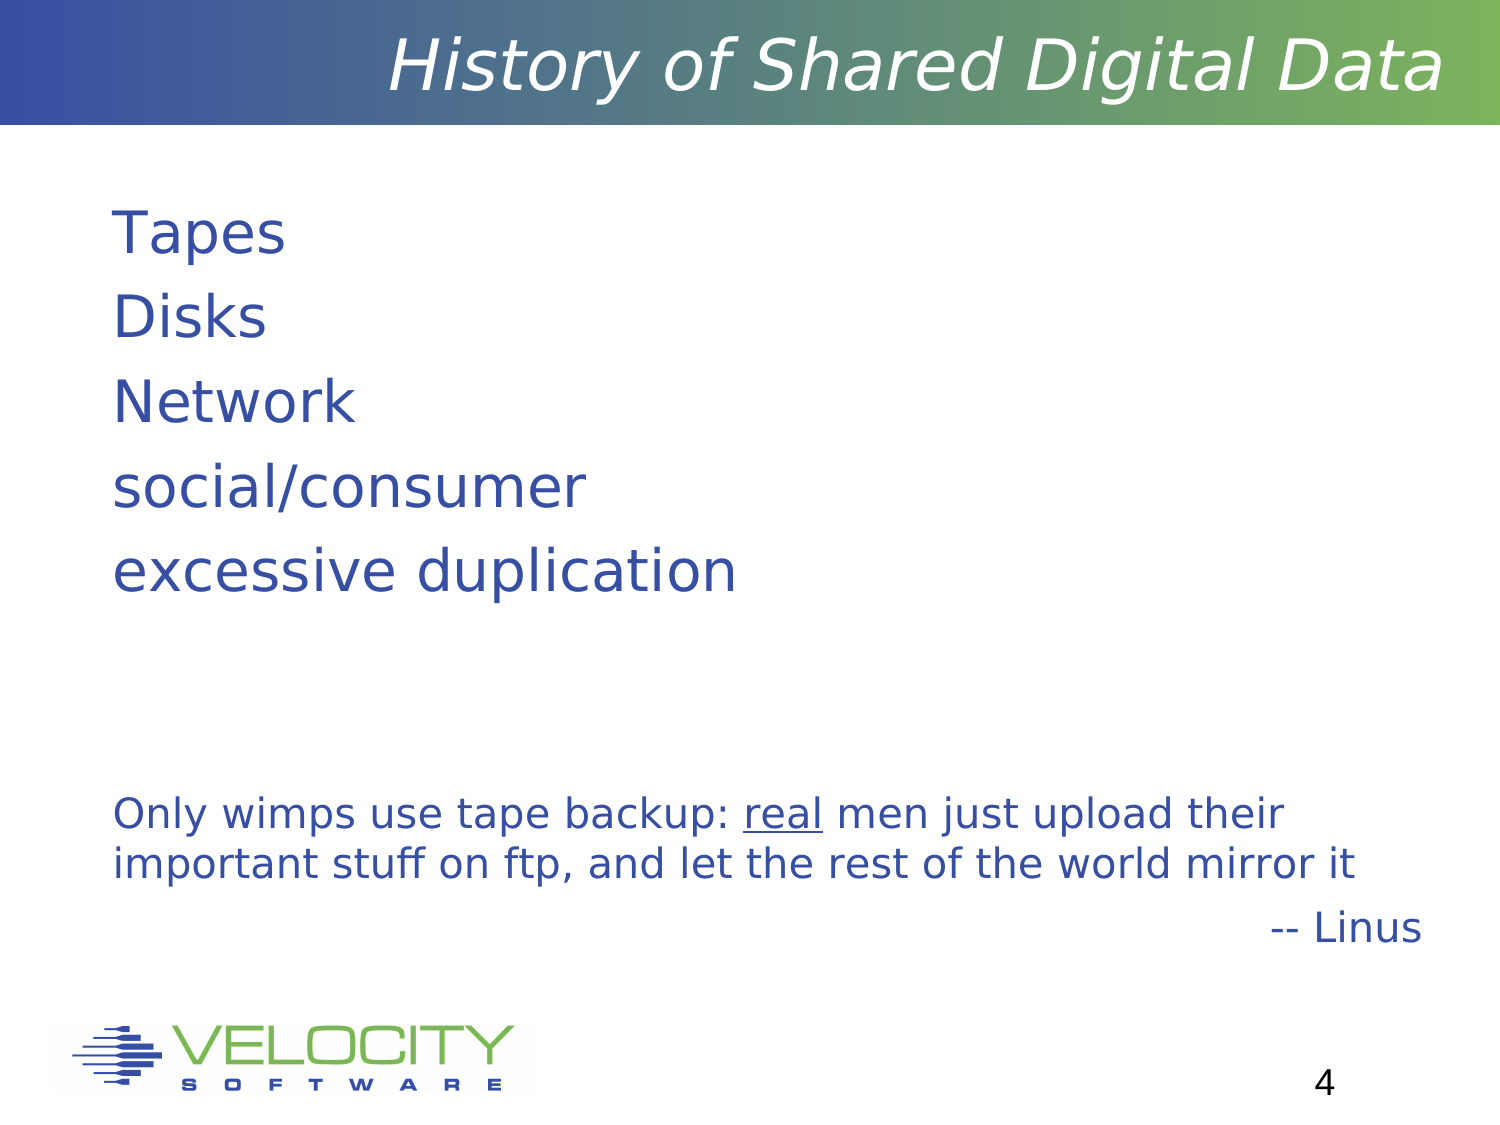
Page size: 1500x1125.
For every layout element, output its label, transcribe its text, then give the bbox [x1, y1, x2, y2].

picture [50, 1021, 538, 1094]
list Tapes Disks Network social/consumer excessive duplication Only wimps use tape backup: real men just upload their important stuff on ftp, and let the rest of the world mirror it -- Linus [70, 187, 1438, 1044]
title History of Shared Digital Data [62, 12, 1463, 113]
